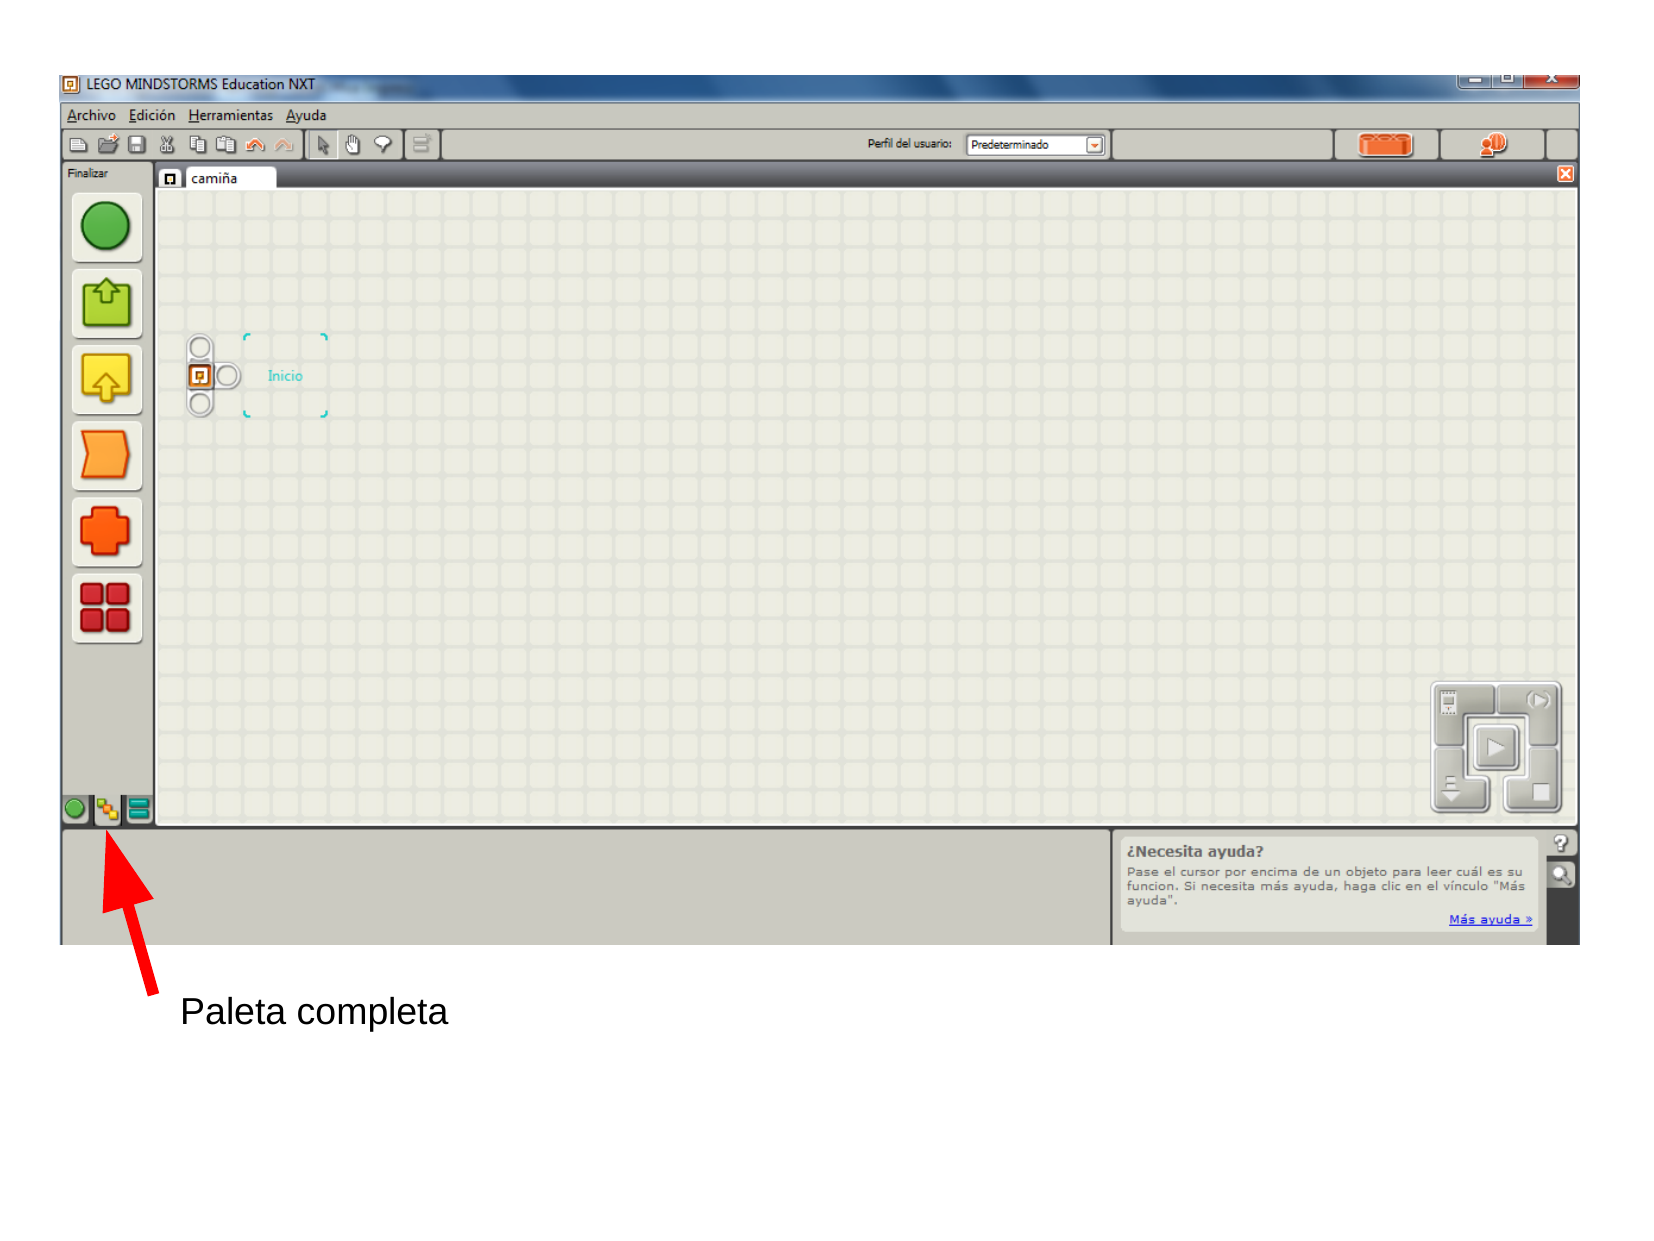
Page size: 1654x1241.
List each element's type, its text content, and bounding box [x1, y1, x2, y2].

picture [59, 75, 1580, 945]
text_box Paleta completa [165, 983, 591, 1040]
